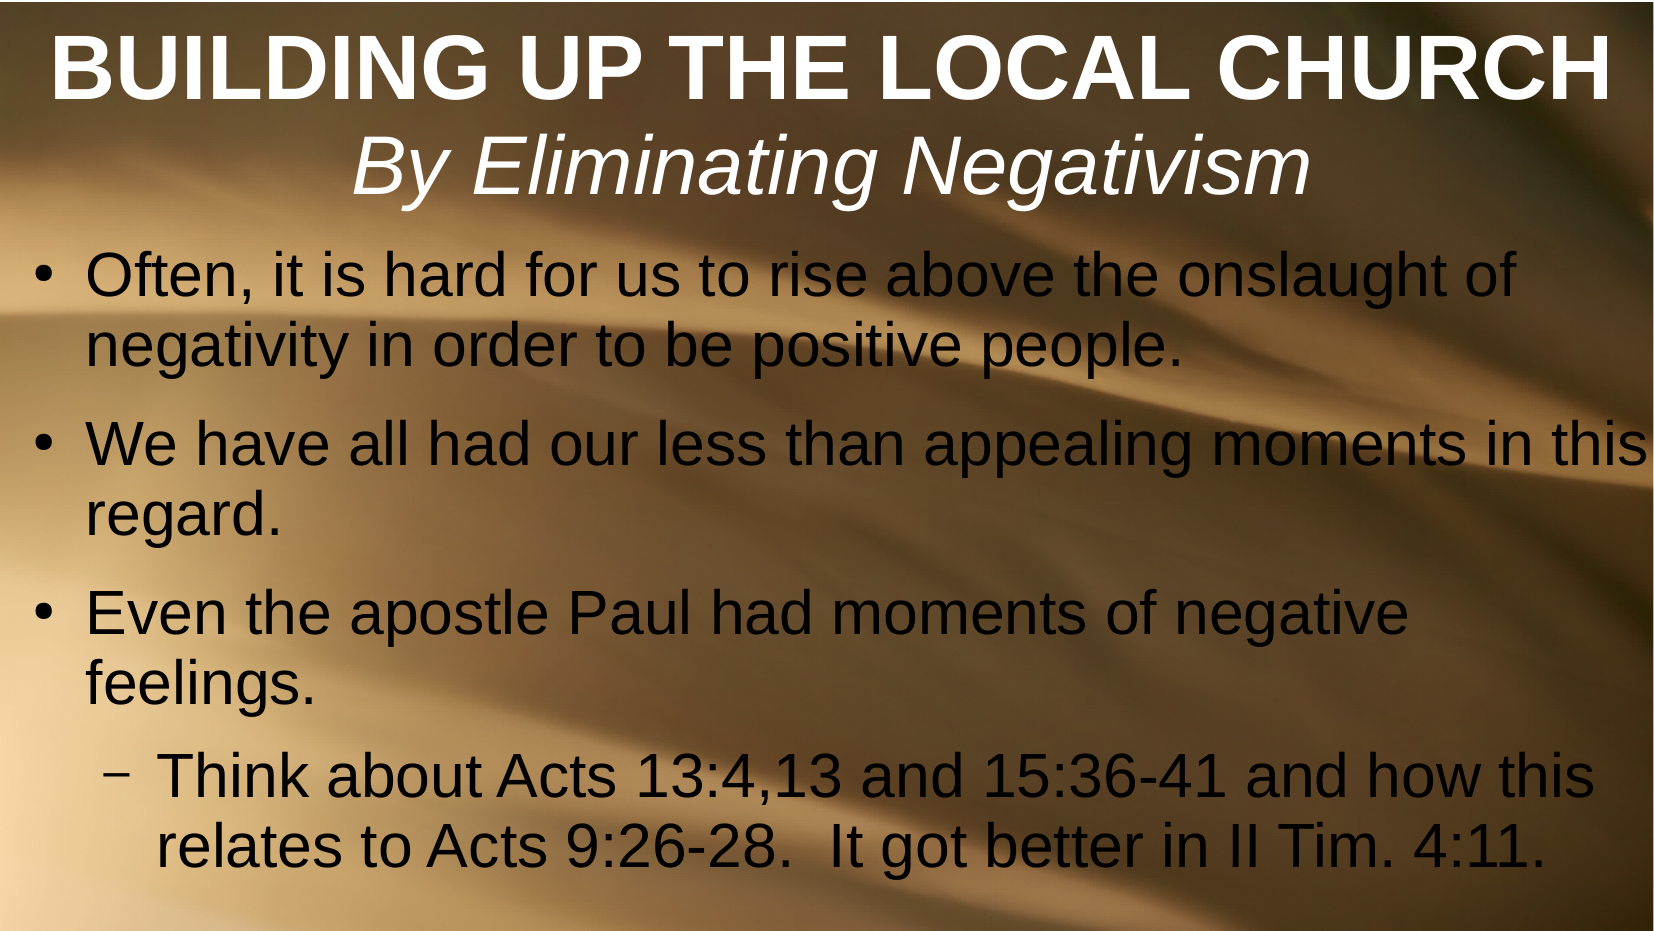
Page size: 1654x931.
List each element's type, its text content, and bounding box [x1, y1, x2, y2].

title BUILDING UP THE LOCAL CHURCH By Eliminating Negativism [15, 12, 1651, 218]
picture [0, 2, 1654, 931]
list Often, it is hard for us to rise above the onslaught of negativity in order to be positive people. We have all had our less than appealing moments in this regard. Even the apostle Paul had moments of negative feelings. Think about Acts 13:4,13 and 15:36-41 and how this relates to Acts 9:26-28. It got better in II Tim. 4:11. [15, 240, 1654, 931]
